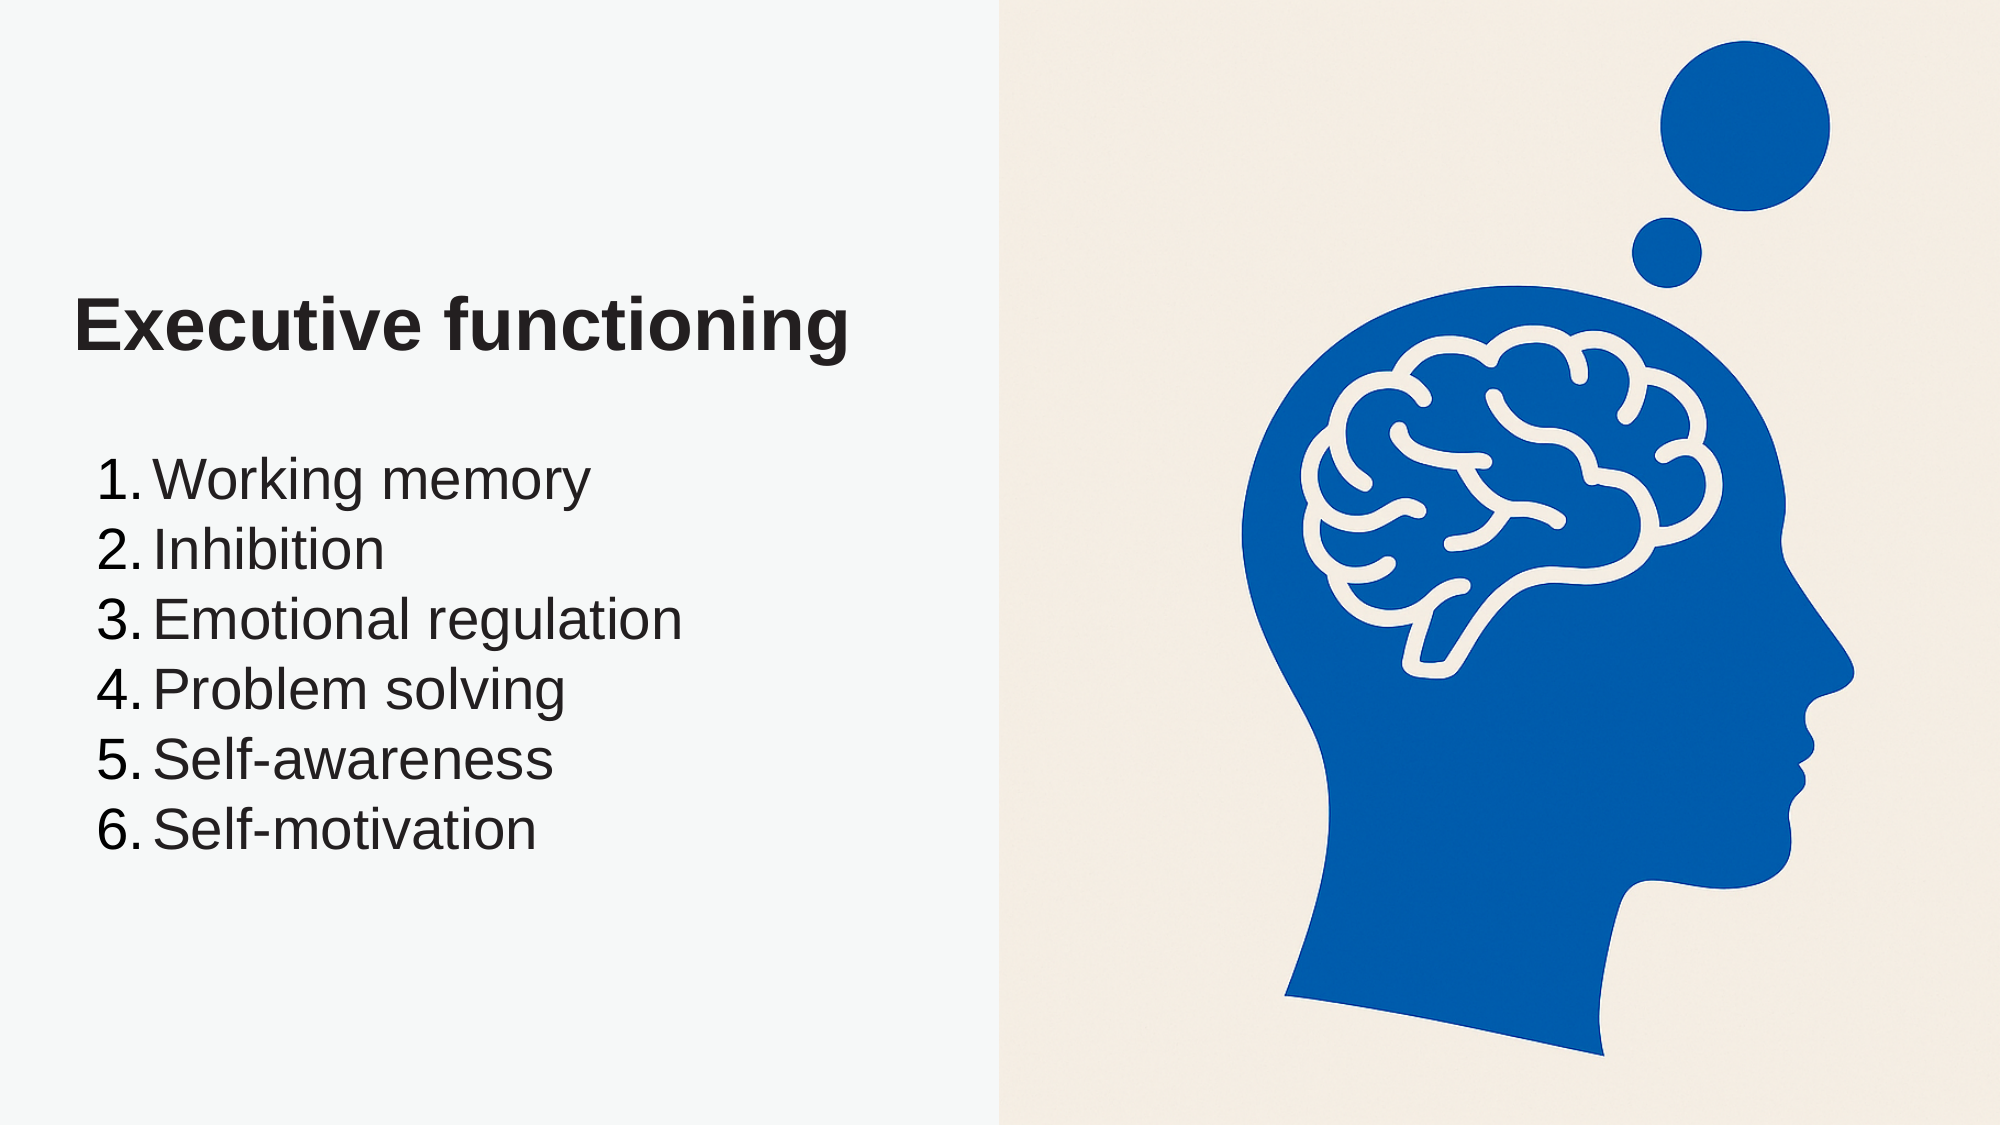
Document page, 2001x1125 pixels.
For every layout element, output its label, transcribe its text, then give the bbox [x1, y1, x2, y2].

title Executive functioning [58, 270, 999, 389]
text_box Working memory Inhibition Emotional regulation Problem solving Self-awareness Self-motivation [80, 433, 855, 873]
picture [999, 0, 2000, 1125]
